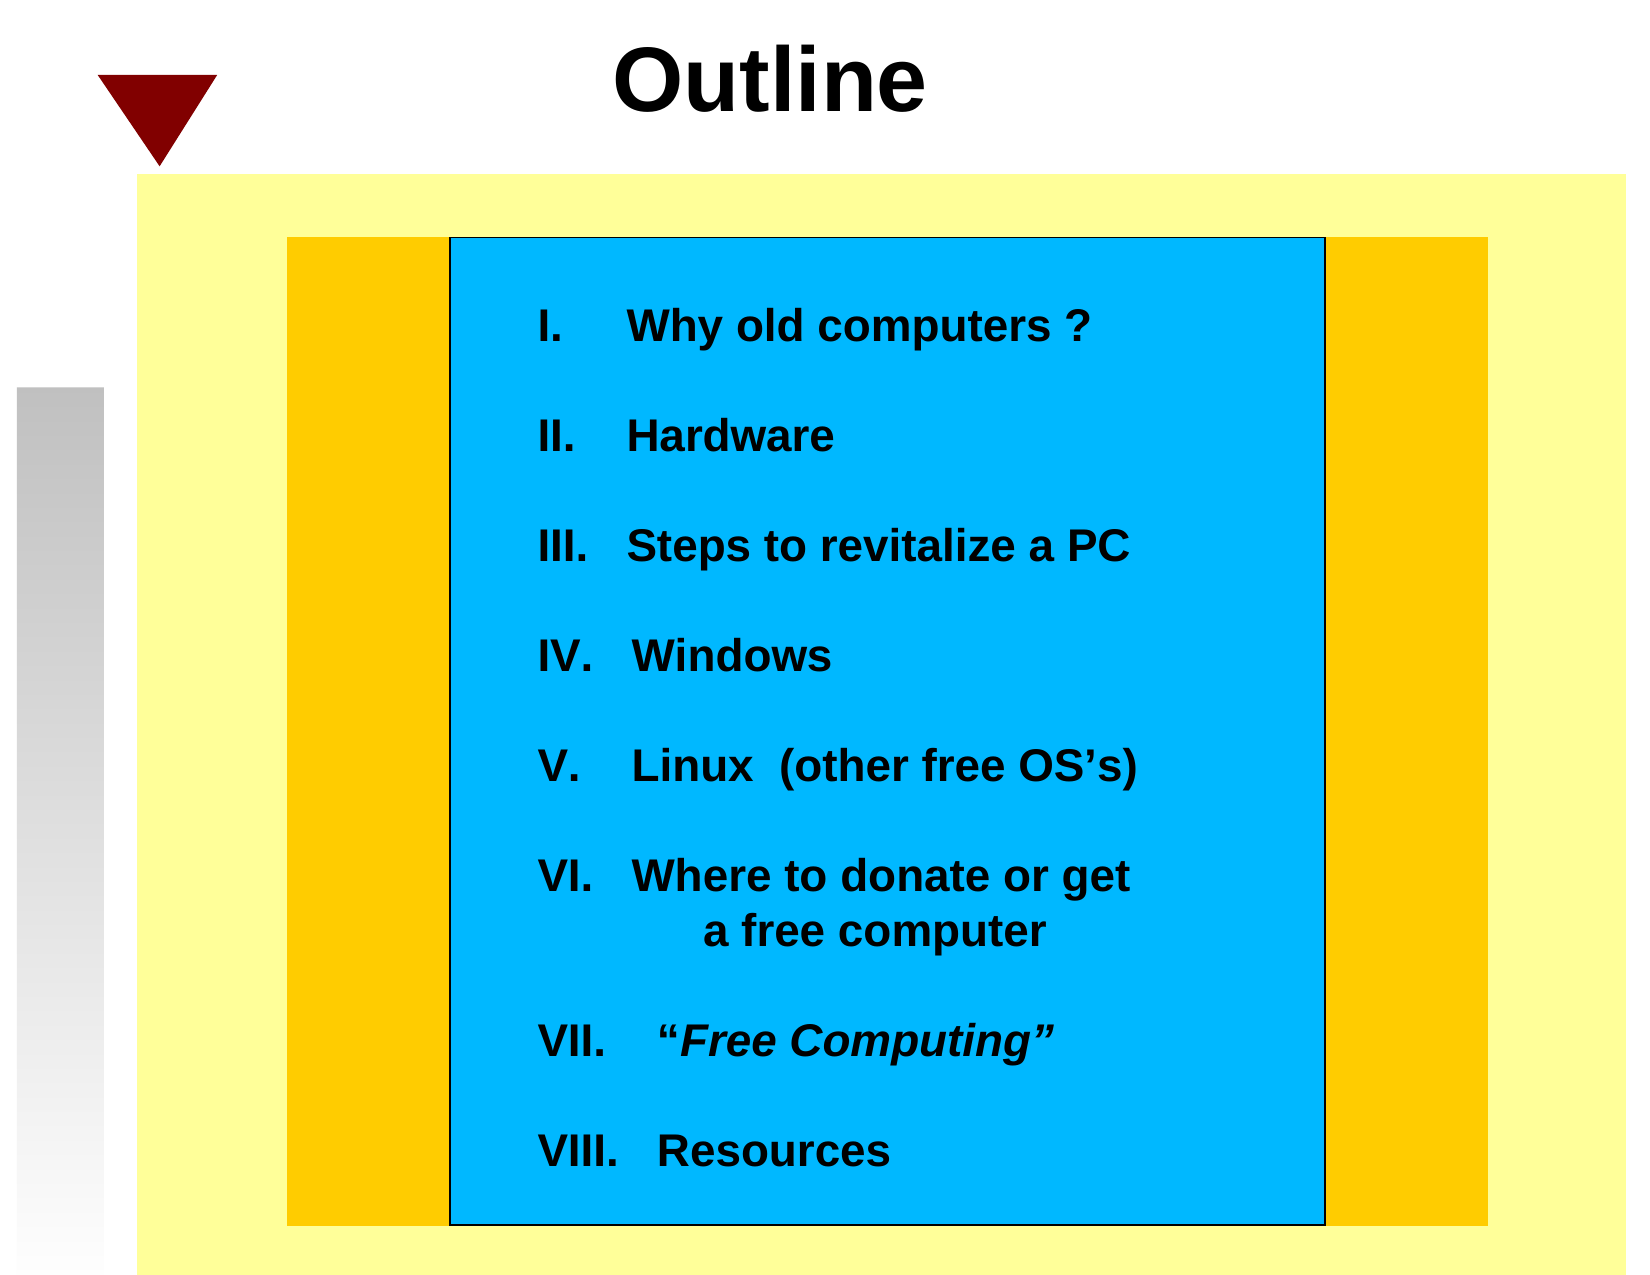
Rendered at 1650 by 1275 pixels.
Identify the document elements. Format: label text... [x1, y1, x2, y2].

list Outline [612, 37, 1319, 154]
text_box I. Why old computers ? II. Hardware III. Steps to revitalize a PC IV. Windows V. Linux (other free OS’s) VI. Where to donate or get a free computer VII. “Free Computing” VIII. Resources [537, 295, 1401, 1176]
text_box [97, 74, 218, 167]
text_box [16, 387, 105, 1275]
text_box [137, 174, 1625, 1275]
